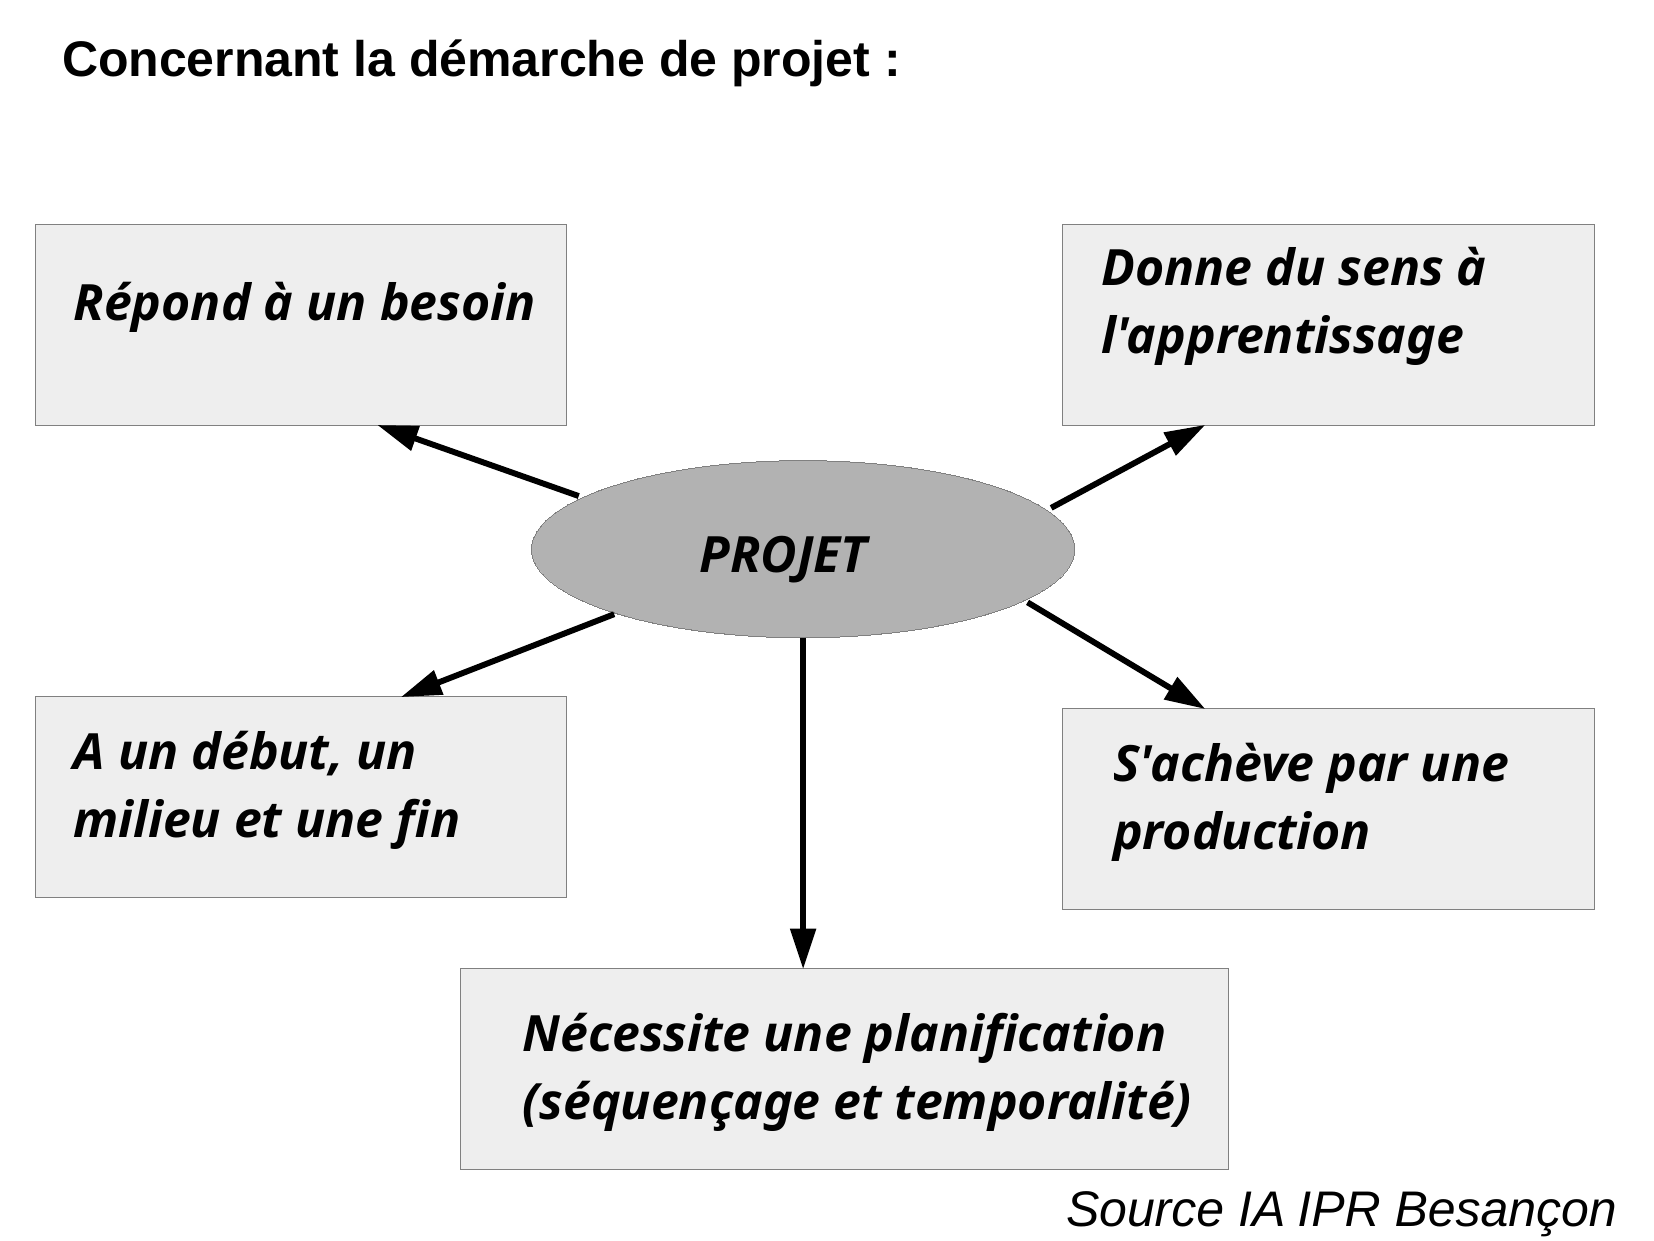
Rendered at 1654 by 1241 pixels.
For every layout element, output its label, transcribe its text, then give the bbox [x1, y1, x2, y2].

text_box [531, 460, 1075, 638]
text_box Concernant la démarche de projet : [47, 23, 1394, 138]
text_box [35, 224, 567, 426]
text_box [1062, 224, 1595, 426]
text_box Répond à un besoin [59, 259, 626, 416]
text_box [1062, 708, 1595, 910]
text_box Nécessite une planification (séquençage et temporalité) [507, 990, 1241, 1241]
text_box Donne du sens à l'apprentissage [1086, 224, 1595, 381]
text_box PROJET [685, 511, 993, 597]
text_box A un début, un milieu et une fin [59, 708, 567, 865]
text_box S'achève par une production [1098, 720, 1560, 877]
text_box Source IA IPR Besançon [1051, 1173, 1654, 1241]
text_box [35, 696, 567, 898]
text_box [460, 968, 1229, 1170]
